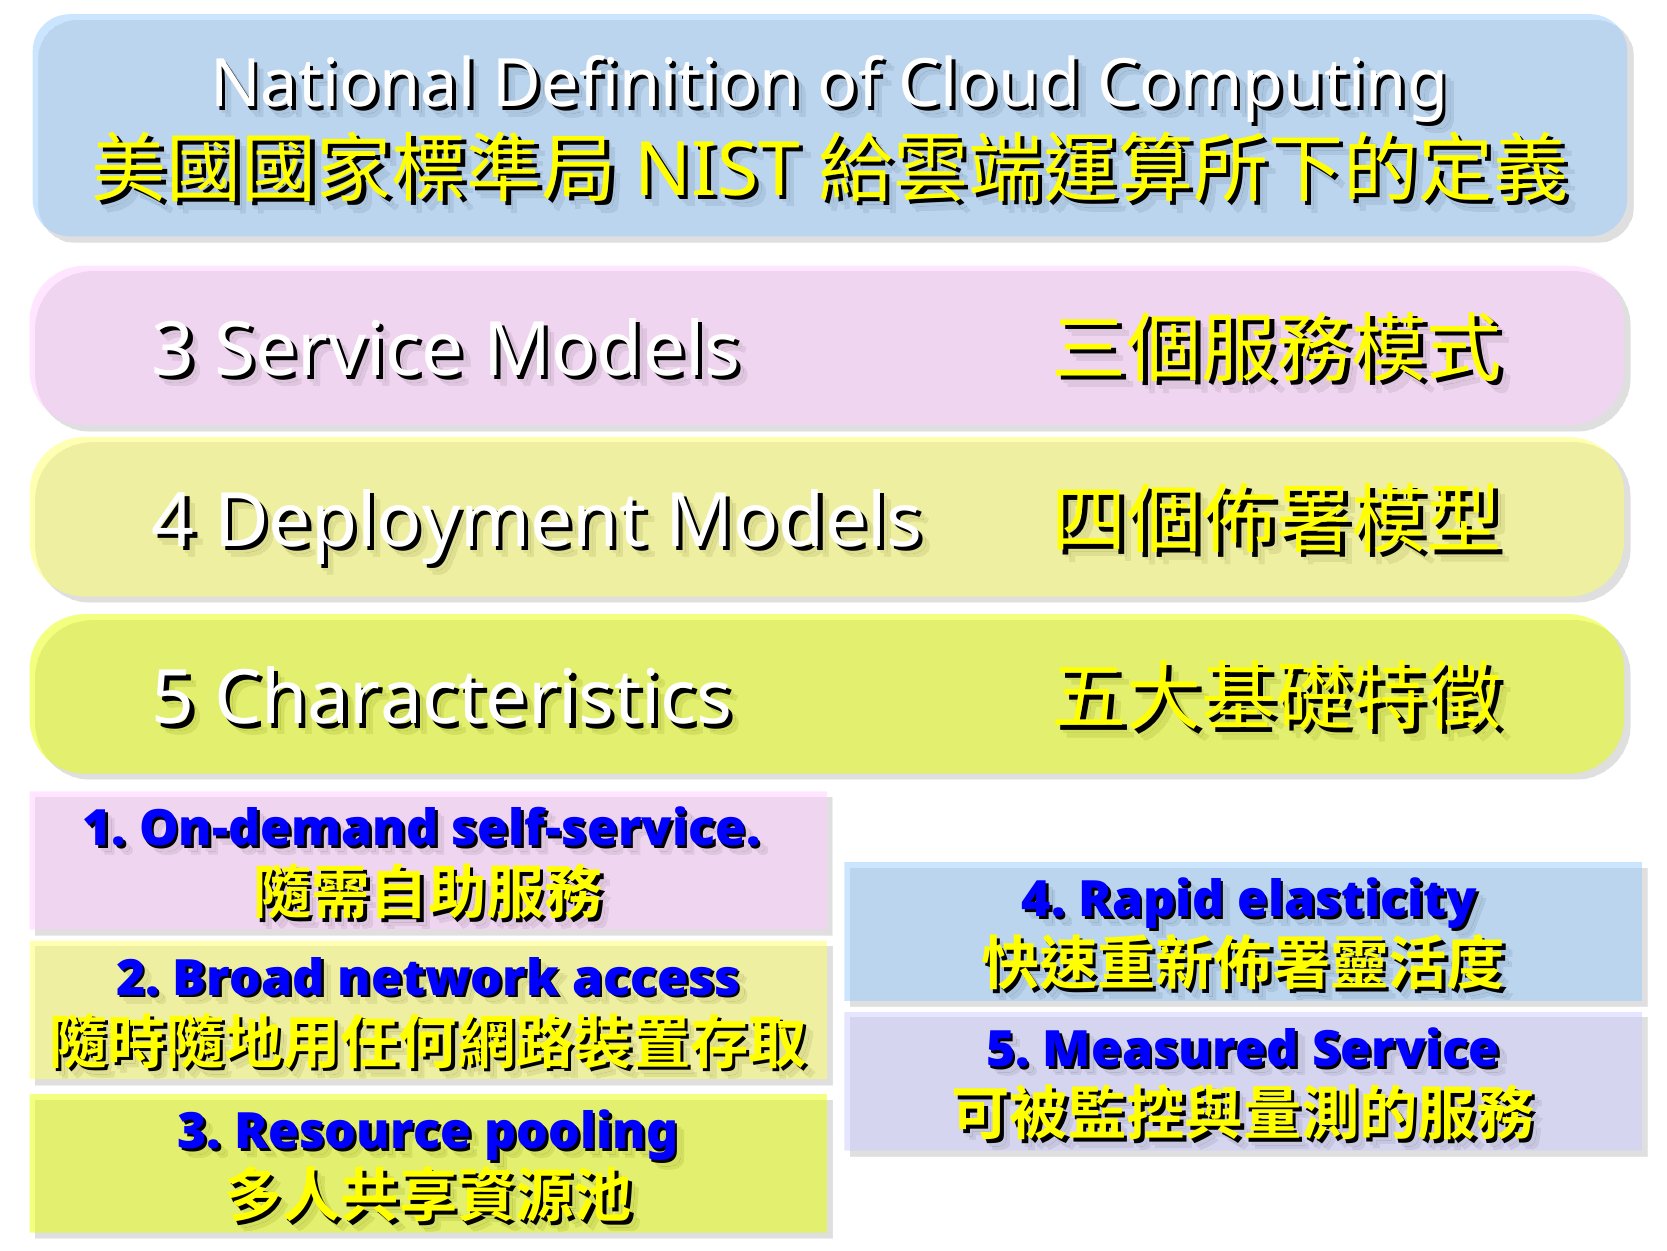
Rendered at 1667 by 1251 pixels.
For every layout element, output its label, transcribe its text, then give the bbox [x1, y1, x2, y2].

text_box 1. On-demand self-service. 隨需自助服務 [29, 791, 827, 930]
text_box 5 Characteristics 五大基礎特徵 [29, 614, 1625, 774]
text_box National Definition of Cloud Computing 美國國家標準局NIST給雲端運算所下的定義 [32, 14, 1628, 237]
text_box 5. Measured Service 可被監控與量測的服務 [844, 1012, 1642, 1151]
text_box 3 Service Models 三個服務模式 [29, 265, 1625, 426]
text_box 4 Deployment Models 四個佈署模型 [29, 437, 1625, 597]
text_box 4. Rapid elasticity 快速重新佈署靈活度 [844, 862, 1642, 1001]
text_box 3. Resource pooling 多人共享資源池 [29, 1094, 827, 1233]
text_box 2. Broad network access 隨時隨地用任何網路裝置存取 [29, 940, 827, 1080]
